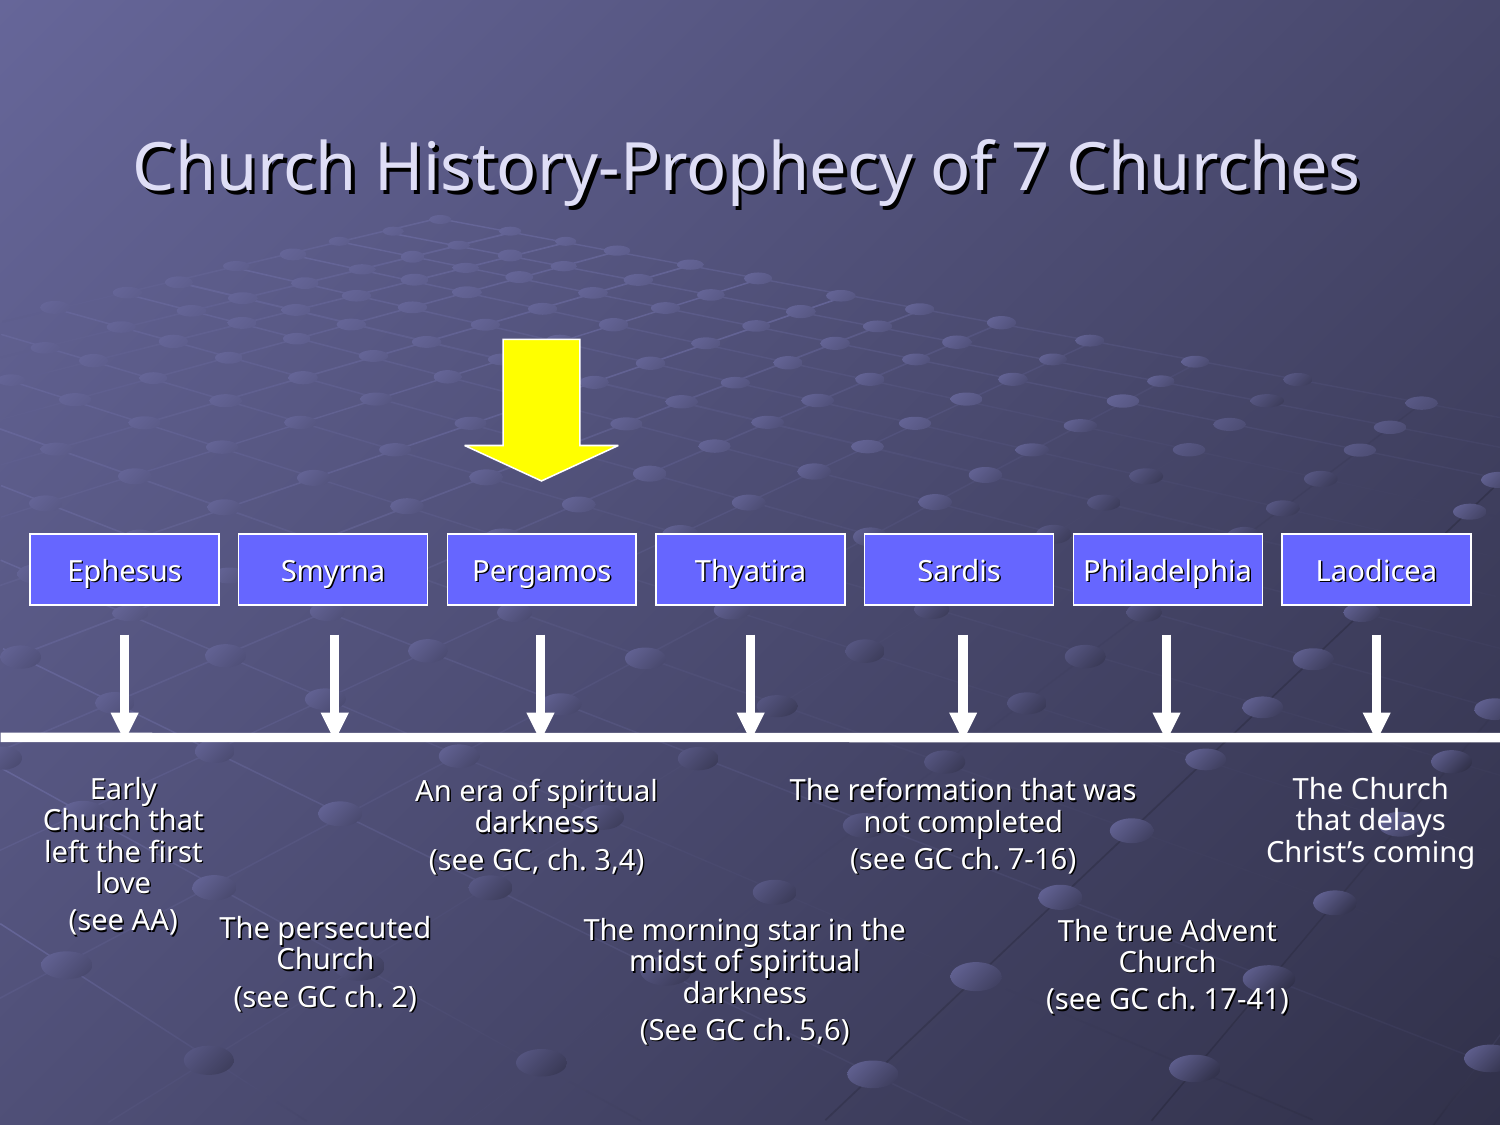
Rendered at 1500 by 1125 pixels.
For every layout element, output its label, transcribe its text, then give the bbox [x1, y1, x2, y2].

text_box Early Church that left the first love (see AA) [22, 766, 224, 945]
text_box The true Advent Church (see GC ch. 17-41) [1005, 908, 1330, 1024]
text_box The reformation that was not completed (see GC ch. 7-16) [774, 768, 1153, 884]
text_box Thyatira [656, 534, 846, 605]
text_box The persecuted Church (see GC ch. 2) [171, 906, 479, 1022]
text_box Laodicea [1282, 534, 1472, 605]
title Church History-Prophecy of 7 Churches [34, 69, 1460, 258]
text_box Pergamos [447, 534, 637, 605]
text_box The morning star in the midst of spiritual darkness (See GC ch. 5,6) [549, 907, 940, 1055]
text_box Smyrna [238, 534, 428, 605]
text_box The Church that delays Christ’s coming [1246, 766, 1495, 876]
text_box An era of spiritual darkness (see GC, ch. 3,4) [358, 768, 715, 884]
text_box Philadelphia [1073, 534, 1263, 605]
text_box Sardis [864, 534, 1054, 605]
text_box Ephesus [30, 534, 220, 605]
text_box [464, 339, 619, 481]
